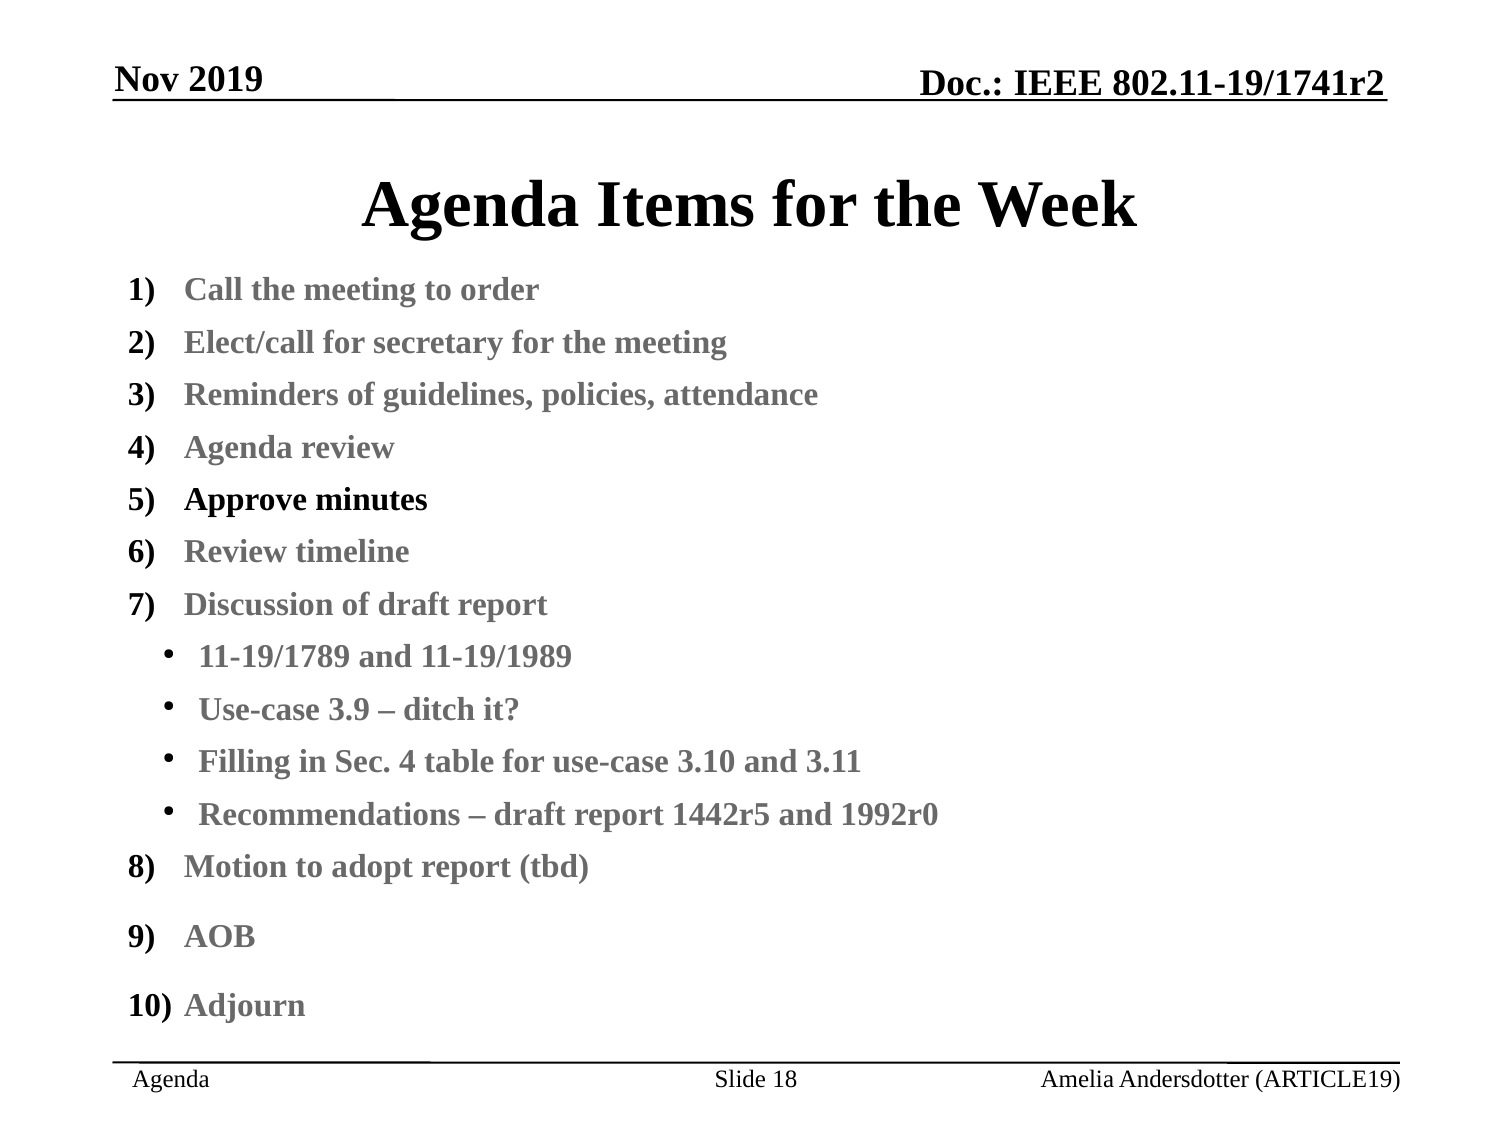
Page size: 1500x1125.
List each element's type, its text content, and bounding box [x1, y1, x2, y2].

text_box Call the meeting to order Elect/call for secretary for the meeting Reminders of guidelines, policies, attendance Agenda review Approve minutes Review timeline Discussion of draft report 11-19/1789 and 11-19/1989 Use-case 3.9 – ditch it? Filling in Sec. 4 table for use-case 3.10 and 3.11 Recommendations – draft report 1442r5 and 1992r0 Motion to adopt report (tbd) AOB Adjourn [112, 287, 1387, 1040]
text_box Slide <number> [712, 1062, 799, 1122]
text_box Amelia Andersdotter (ARTICLE19) [878, 1062, 1401, 1092]
text_box Agenda Items for the Week [112, 112, 1387, 287]
text_box Nov 2019 [114, 54, 422, 99]
